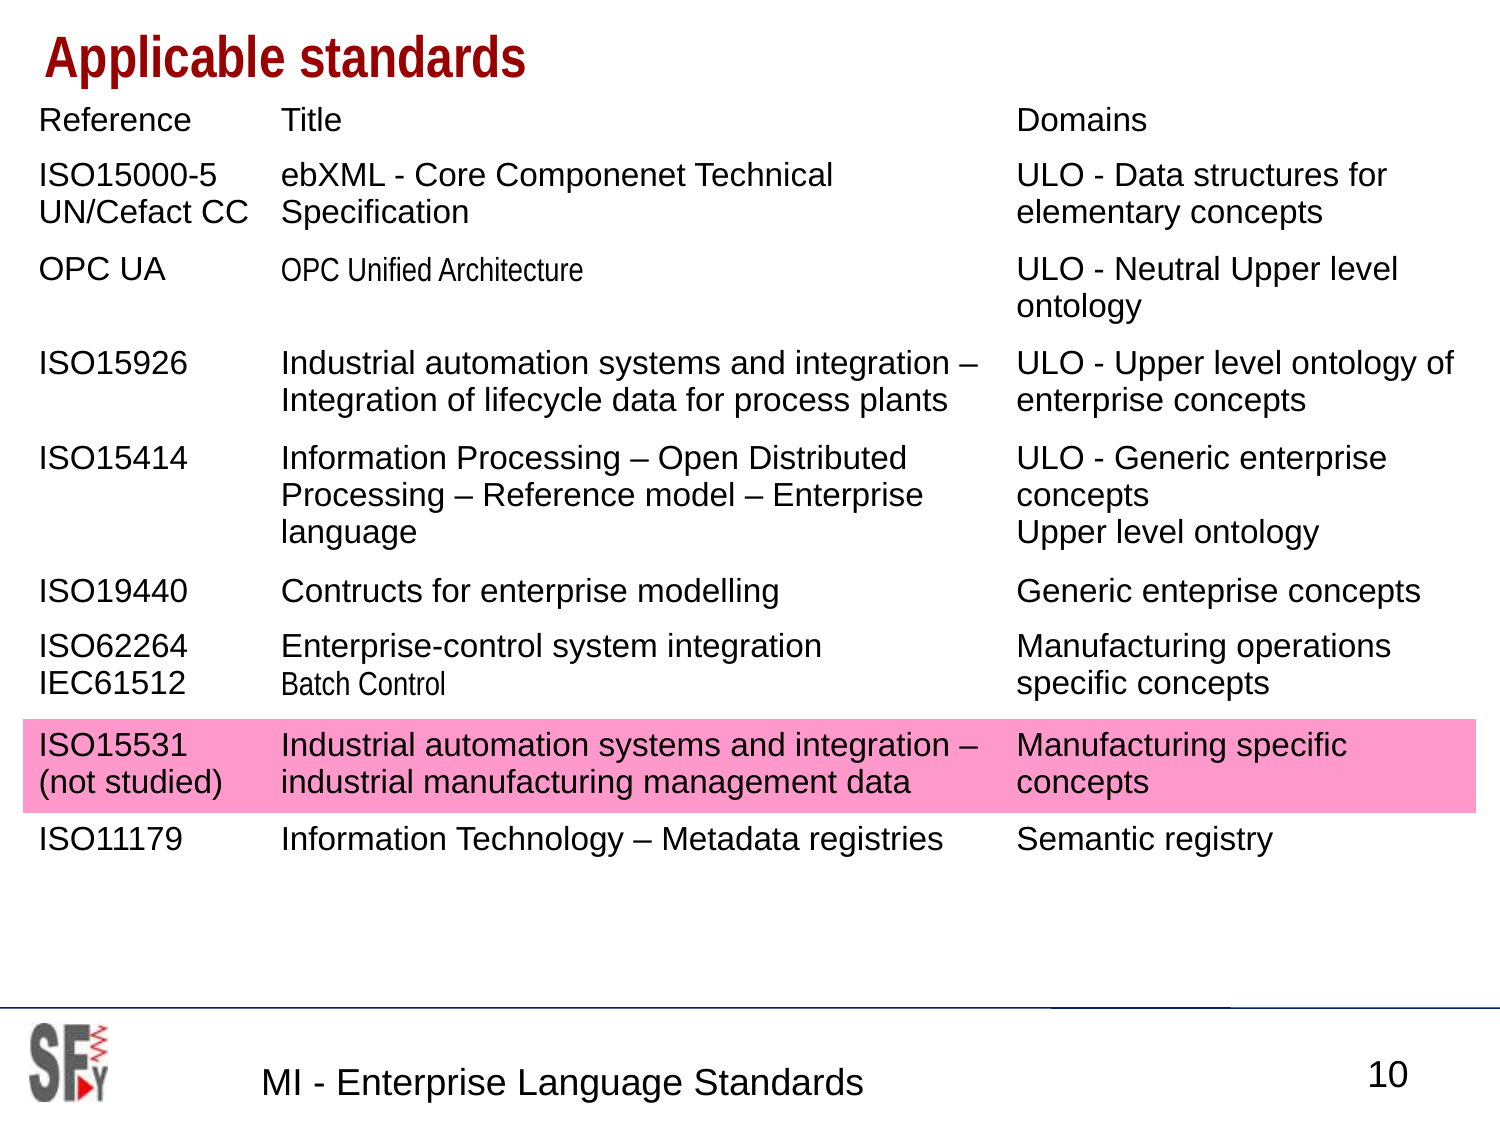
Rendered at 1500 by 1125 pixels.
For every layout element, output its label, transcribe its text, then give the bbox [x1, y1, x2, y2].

table_cell Information Processing – Open Distributed Processing – Reference model – Enterprise language [266, 432, 1002, 565]
table_cell ISO15926 [23, 337, 266, 432]
table_cell Manufacturing specific concepts [1002, 719, 1476, 813]
table_cell ULO - Upper level ontology of enterprise concepts [1002, 337, 1476, 432]
table_header Reference [23, 94, 266, 149]
table_cell ISO15414 [23, 432, 266, 565]
footer MI - Enterprise Language Standards [246, 1042, 1266, 1103]
title Applicable standards [29, 12, 1471, 94]
table_cell Manufacturing operations specific concepts [1002, 620, 1476, 719]
picture [29, 1023, 108, 1102]
table_cell Industrial automation systems and integration – Integration of lifecycle data for process plants [266, 337, 1002, 432]
table_cell Enterprise-control system integration Batch Control [266, 620, 1002, 719]
table_cell ULO - Data structures for elementary concepts [1002, 149, 1476, 243]
table_cell ULO - Generic enterprise concepts Upper level ontology [1002, 432, 1476, 565]
table_cell ISO19440 [23, 565, 266, 620]
table_cell OPC UA [23, 243, 266, 337]
table_cell ISO62264 IEC61512 [23, 620, 266, 719]
table_cell Information Technology – Metadata registries [266, 813, 1002, 869]
table_cell OPC Unified Architecture [266, 243, 1002, 337]
table_cell Contructs for enterprise modelling [266, 565, 1002, 620]
table_cell ISO11179 [23, 813, 266, 869]
table_cell Semantic registry [1002, 813, 1476, 869]
table_cell ULO - Neutral Upper level ontology [1002, 243, 1476, 337]
table_header Title [266, 94, 1002, 149]
slide_number <numéro> [1352, 1034, 1490, 1103]
table_cell Generic enteprise concepts [1002, 565, 1476, 620]
table_header Domains [1002, 94, 1476, 149]
table_cell ISO15531 (not studied) [23, 719, 266, 813]
table_cell Industrial automation systems and integration – industrial manufacturing management data [266, 719, 1002, 813]
table_cell ebXML - Core Componenet Technical Specification [266, 149, 1002, 243]
table_cell ISO15000-5 UN/Cefact CC [23, 149, 266, 243]
